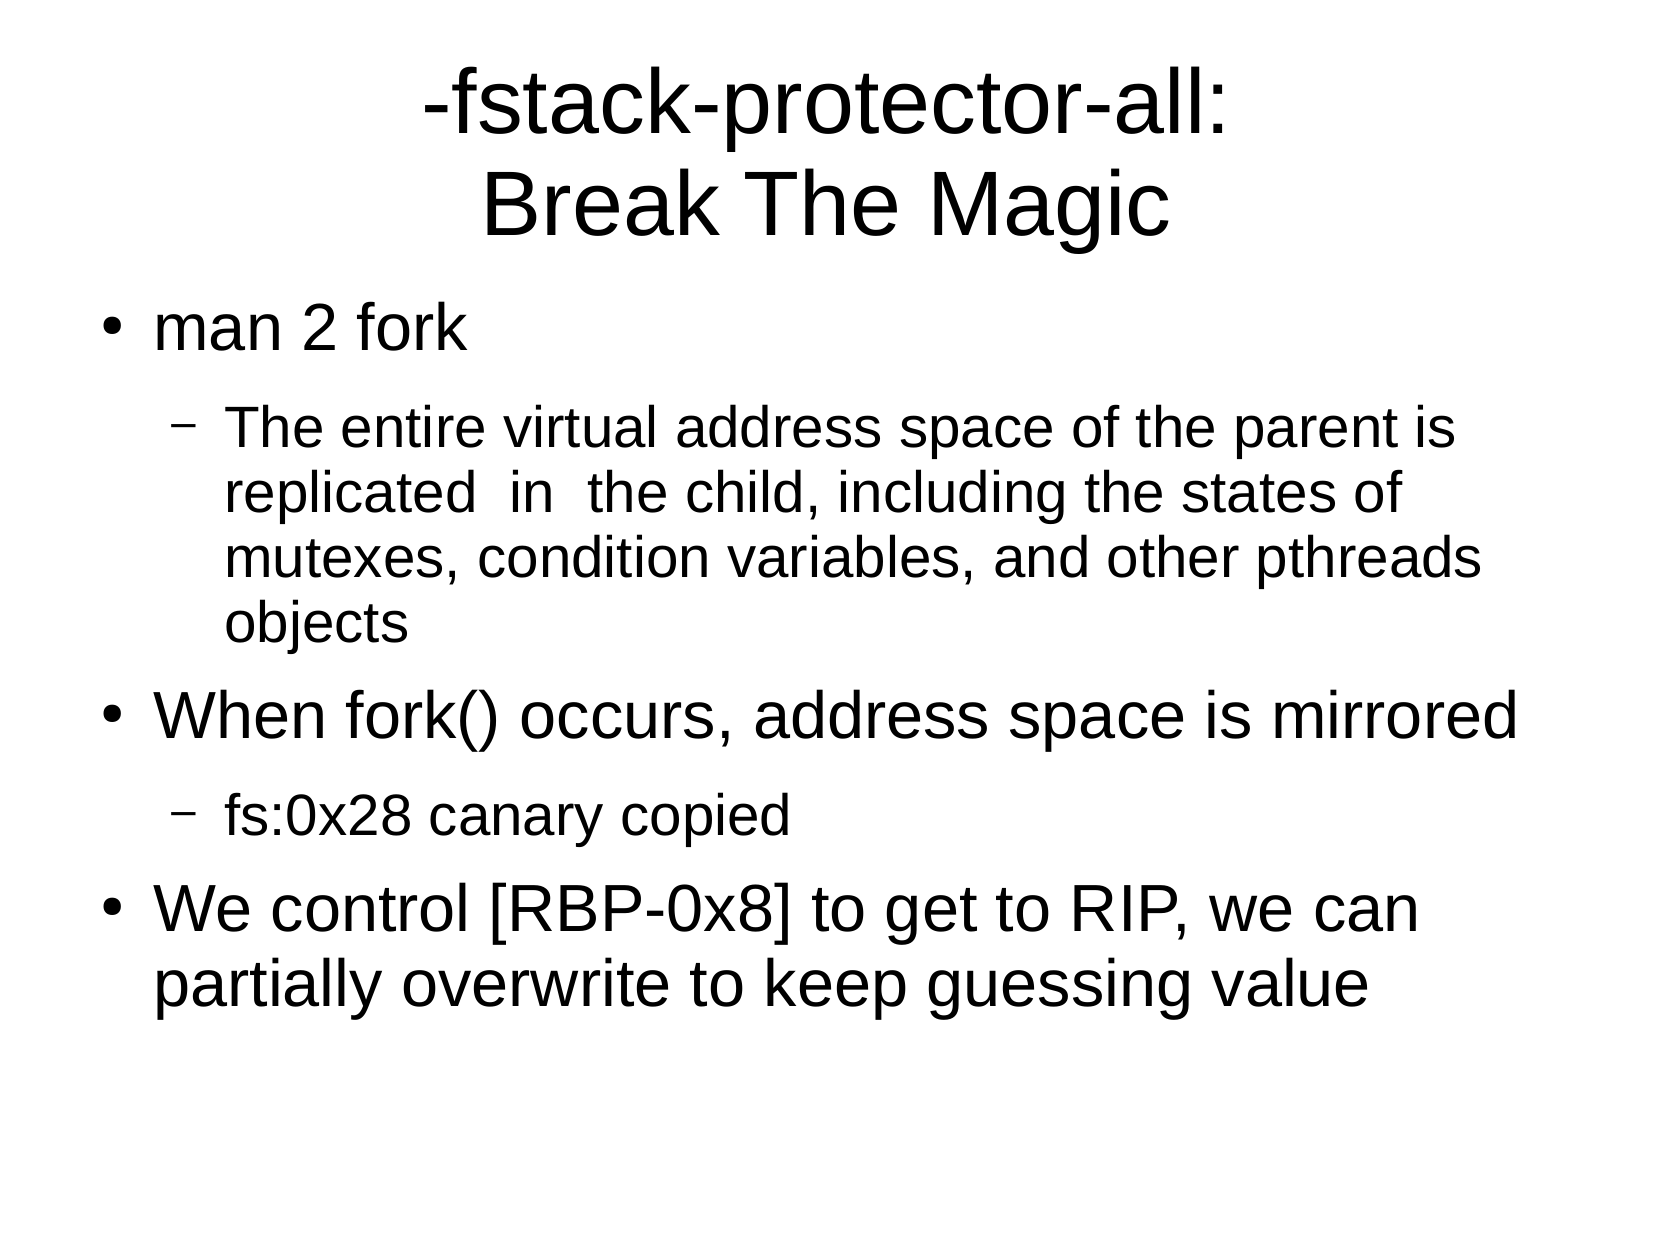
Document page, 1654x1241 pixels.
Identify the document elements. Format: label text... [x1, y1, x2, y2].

list man 2 fork The entire virtual address space of the parent is replicated in the child, including the states of mutexes, condition variables, and other pthreads objects When fork() occurs, address space is mirrored fs:0x28 canary copied We control [RBP-0x8] to get to RIP, we can partially overwrite to keep guessing value [82, 290, 1606, 1201]
title -fstack-protector-all: Break The Magic [82, 49, 1571, 257]
